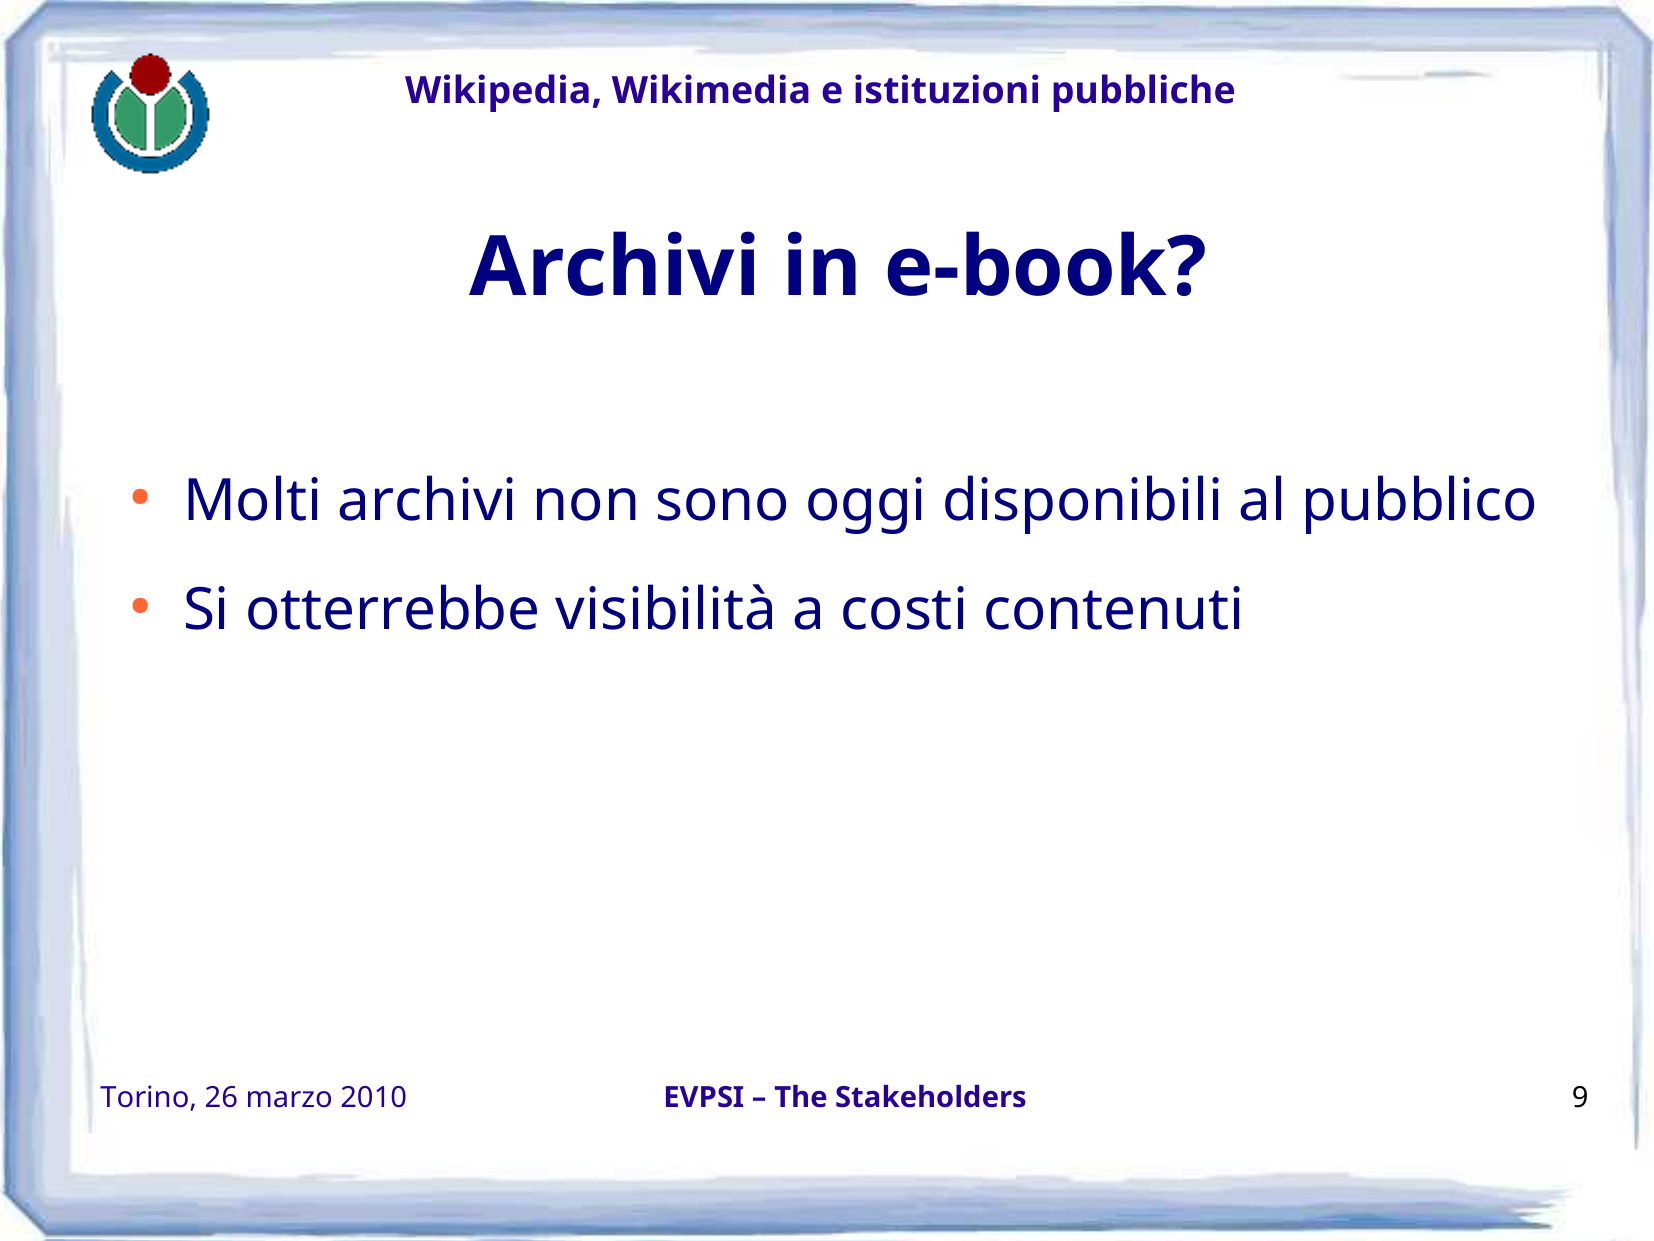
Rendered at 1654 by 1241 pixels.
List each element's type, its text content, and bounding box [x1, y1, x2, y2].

list Archivi in e-book? Molti archivi non sono oggi disponibili al pubblico Si otterrebbe visibilità a costi contenuti [112, 206, 1565, 886]
title Wikipedia, Wikimedia e istituzioni pubbliche [76, 59, 1565, 119]
picture [0, 0, 1654, 1241]
